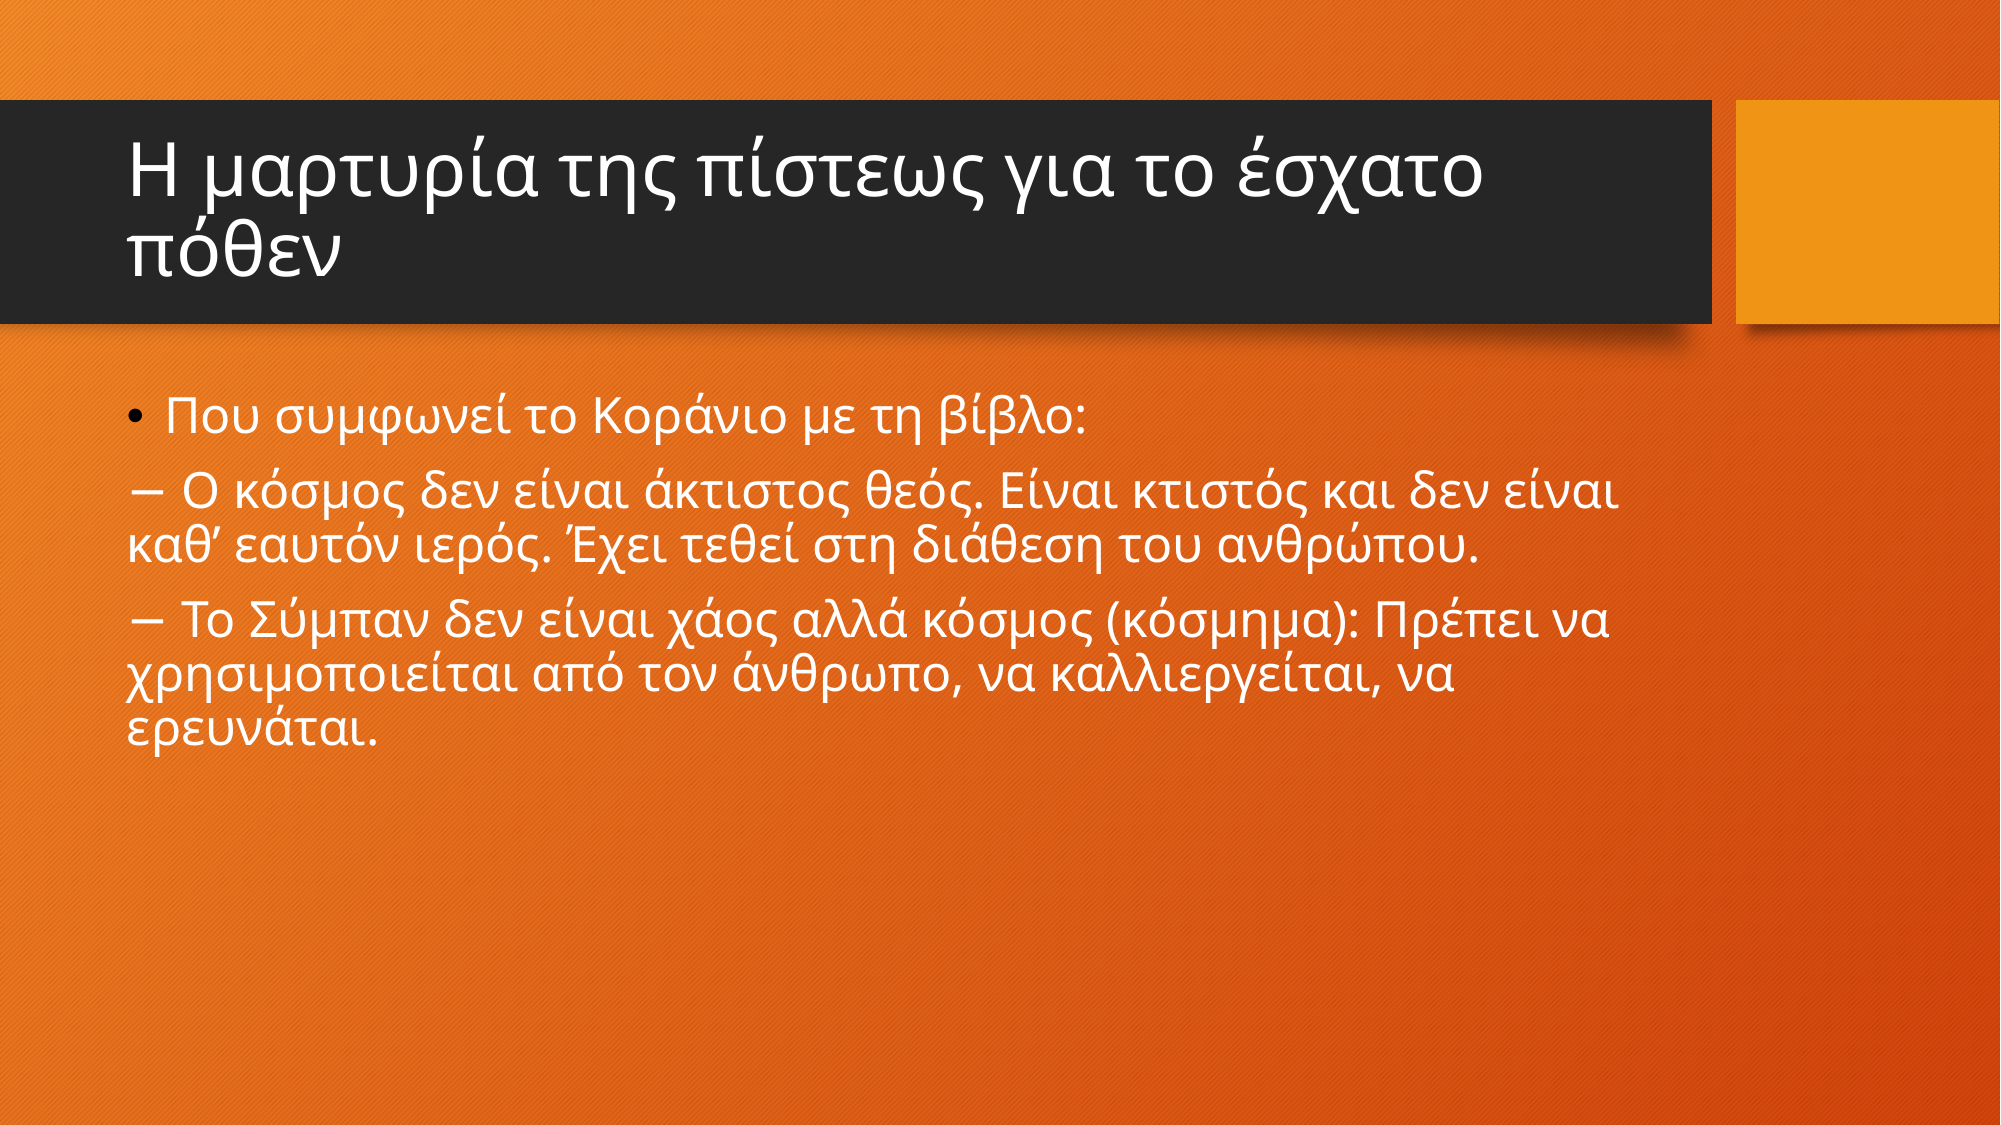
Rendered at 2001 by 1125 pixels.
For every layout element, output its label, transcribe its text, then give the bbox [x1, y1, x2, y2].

title Η μαρτυρία της πίστεως για το έσχατο πόθεν [111, 123, 1689, 301]
list Που συμφωνεί το Κοράνιο με τη βίβλο: − Ο κόσμος δεν είναι άκτιστος θεός. Είναι κτιστός και δεν είναι καθ’ εαυτόν ιερός. Έχει τεθεί στη διάθεση του ανθρώπου. − Το Σύμπαν δεν είναι χάος αλλά κόσμος (κόσμημα): Πρέπει να χρησιμοποιείται από τον άνθρωπο, να καλλιεργείται, να ερευνάται. [111, 383, 1689, 974]
